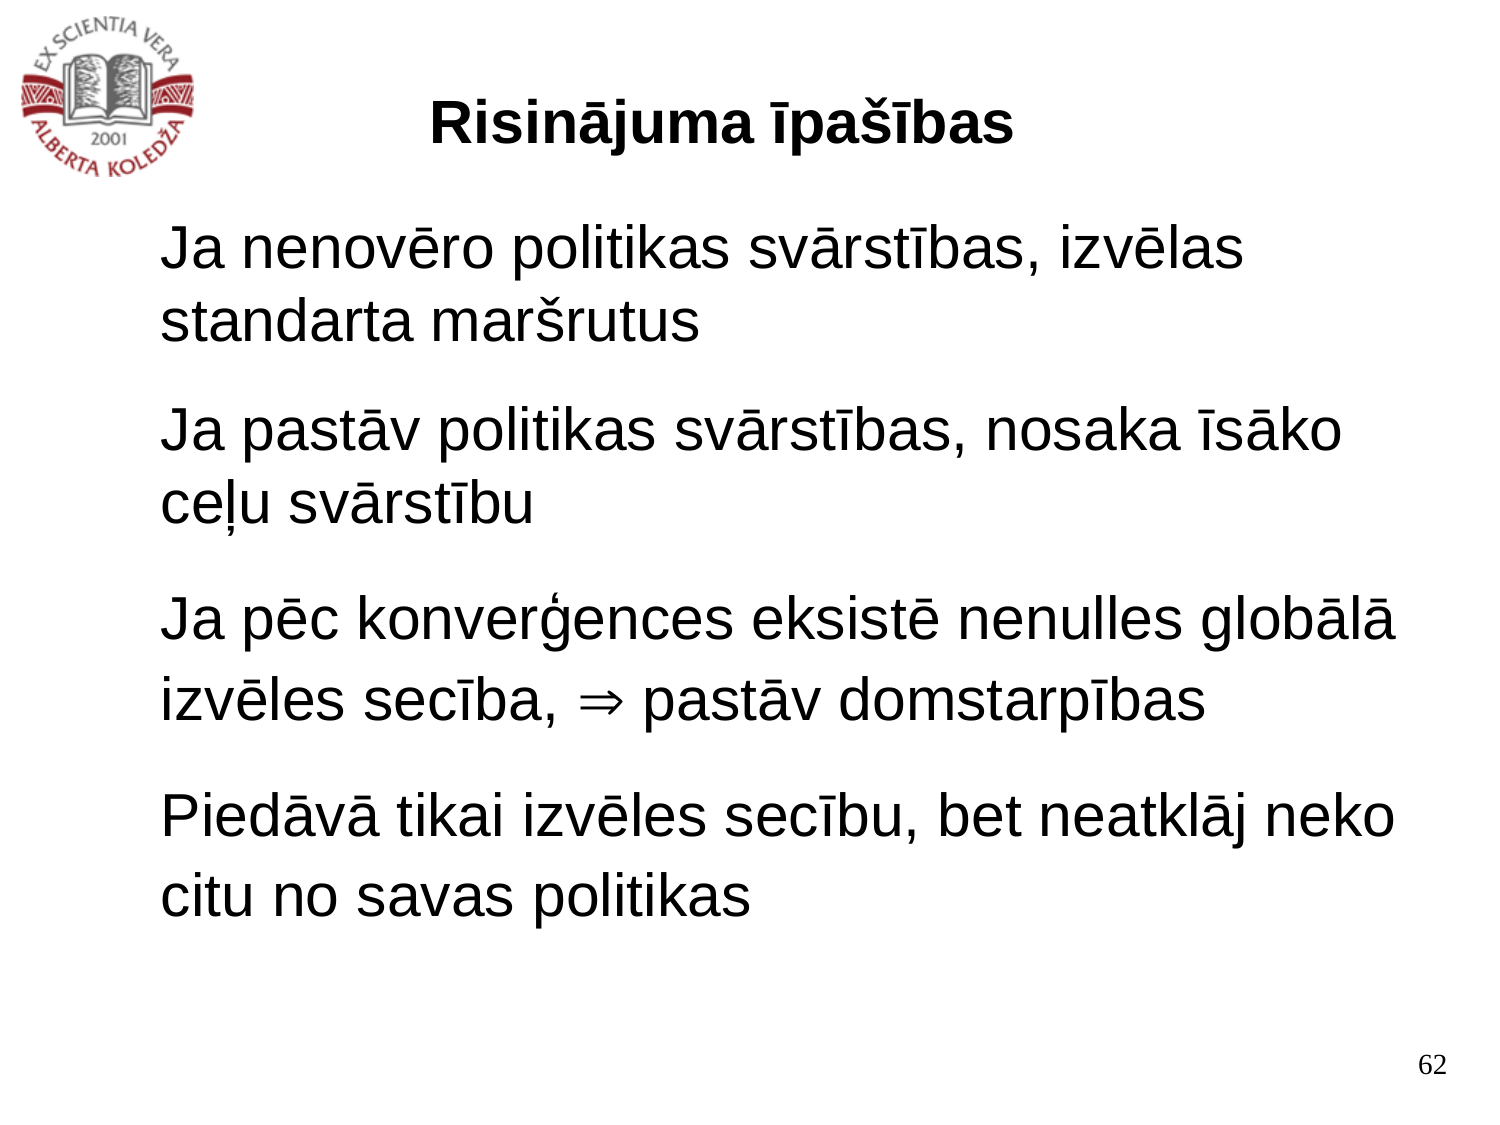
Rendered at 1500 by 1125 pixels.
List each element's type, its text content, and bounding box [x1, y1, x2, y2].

picture [21, 16, 194, 177]
list Ja nenovēro politikas svārstības, izvēlas standarta maršrutus Ja pastāv politikas svārstības, nosaka īsāko ceļu svārstību Ja pēc konverģences eksistē nenulles globālā izvēles secība,  pastāv domstarpības Piedāvā tikai izvēles secību, bet neatklāj neko citu no savas politikas [74, 200, 1463, 1101]
text_box <skaitlis> [1312, 1037, 1463, 1101]
title Risinājuma īpašības [50, 62, 1374, 175]
